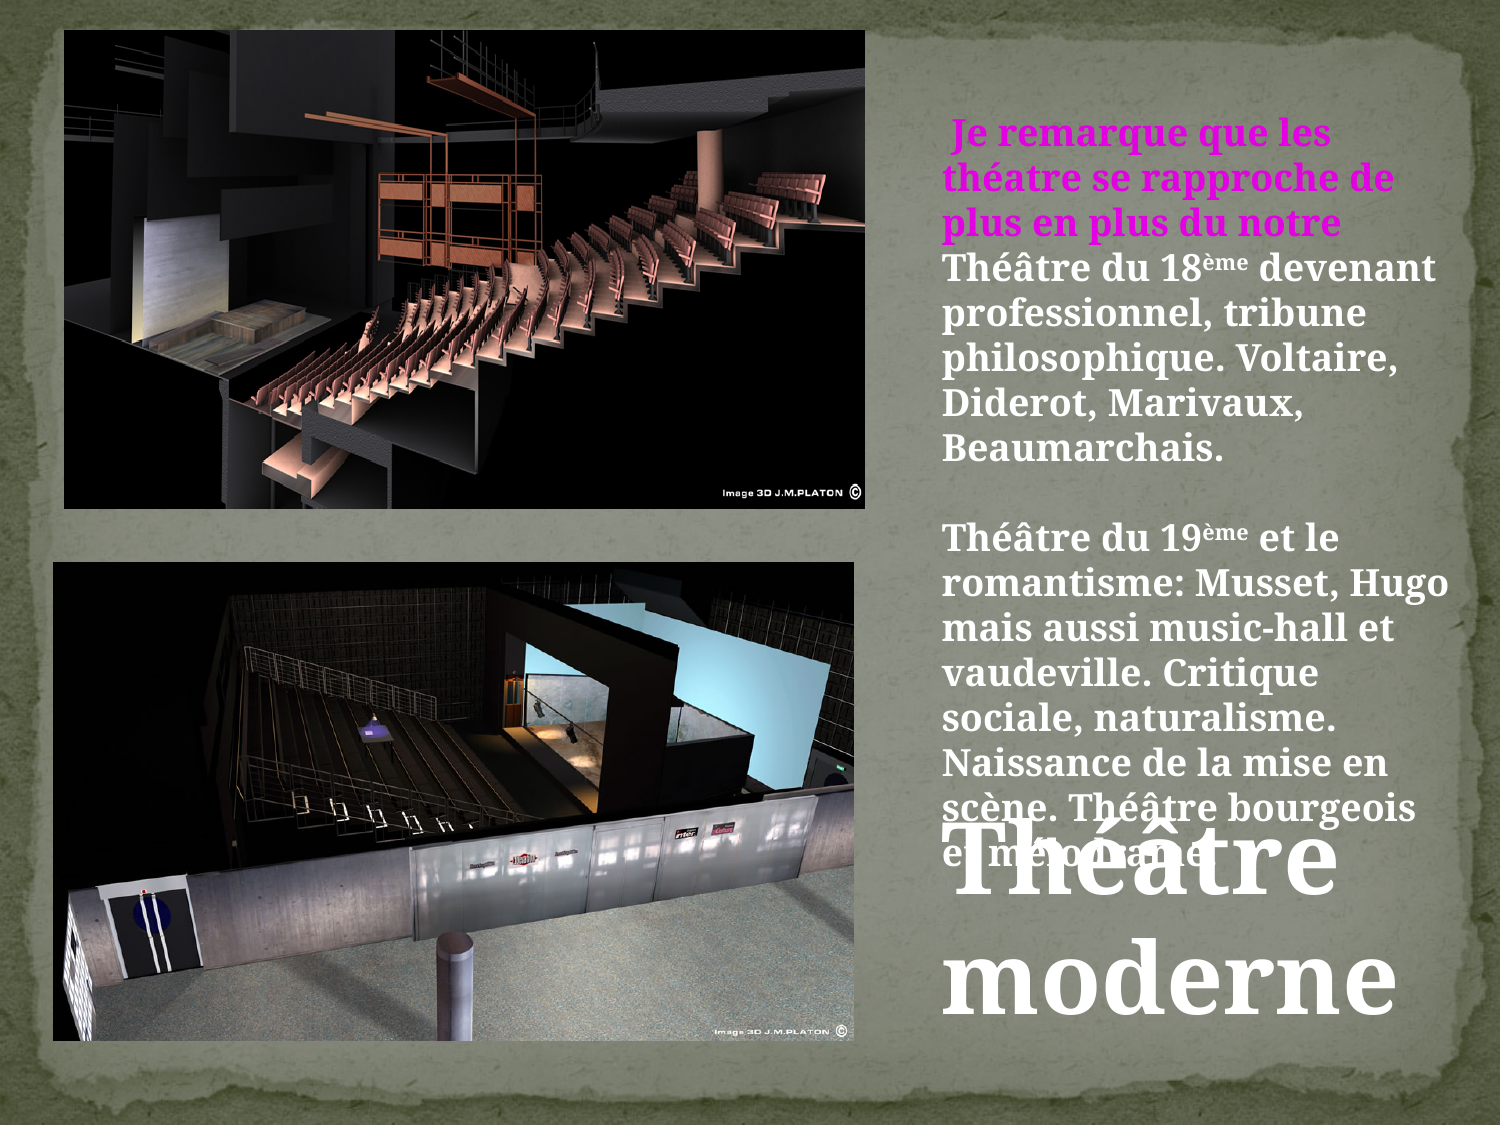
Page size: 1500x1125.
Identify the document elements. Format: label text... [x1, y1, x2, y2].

text_box Théâtre moderne [927, 882, 1436, 1042]
text_box Je remarque que les théatre se rapproche de plus en plus du notre Théâtre du 18ème devenant professionnel, tribune philosophique. Voltaire, Diderot, Marivaux, Beaumarchais. Théâtre du 19ème et le romantisme: Musset, Hugo mais aussi music-hall et vaudeville. Critique sociale, naturalisme. Naissance de la mise en scène. Théâtre bourgeois et mélodrame. [927, 101, 1471, 882]
picture [0, 0, 1500, 1125]
